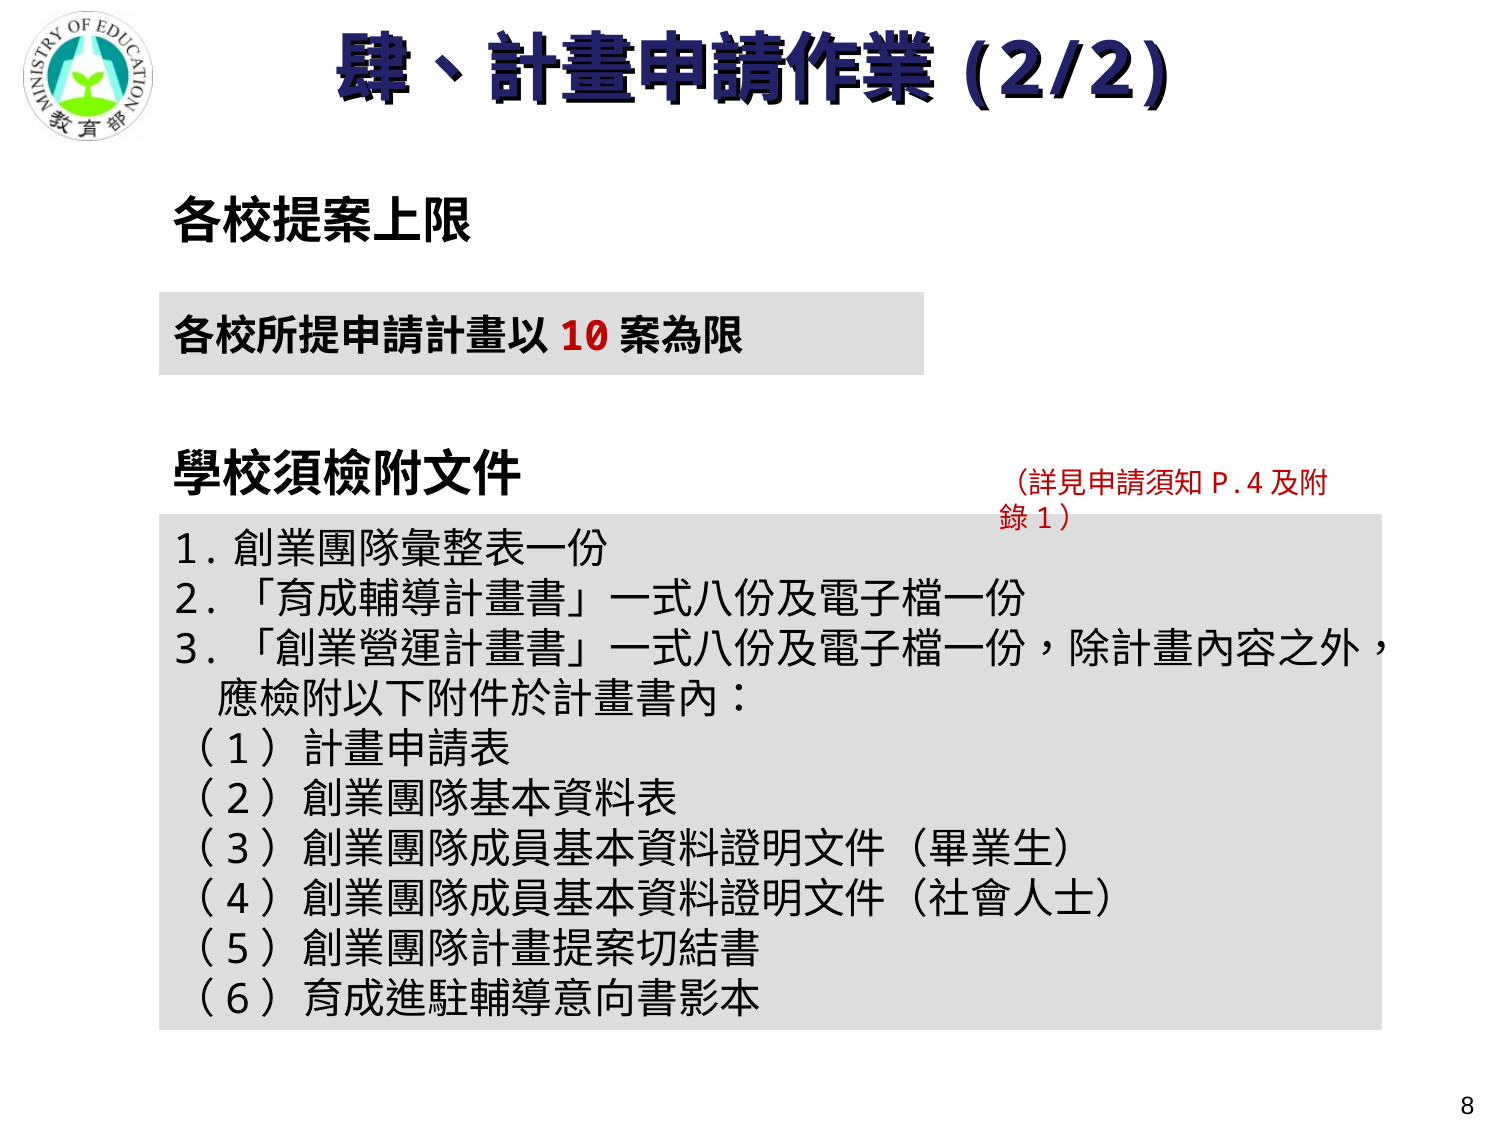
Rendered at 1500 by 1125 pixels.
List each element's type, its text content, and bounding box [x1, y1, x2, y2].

text_box 肆、計畫申請作業(2/2) [129, 12, 1383, 117]
text_box 各校所提申請計畫以10案為限 [159, 292, 924, 375]
text_box 學校須檢附文件 [158, 434, 538, 509]
text_box 1.創業團隊彙整表一份 2.「育成輔導計畫書」一式八份及電子檔一份 3.「創業營運計畫書」一式八份及電子檔一份，除計畫內容之外，應檢附以下附件於計畫書內： （1）計畫申請表 （2）創業團隊基本資料表 （3）創業團隊成員基本資料證明文件（畢業生） （4）創業團隊成員基本資料證明文件（社會人士） （5）創業團隊計畫提案切結書 （6）育成進駐輔導意向書影本 [159, 514, 1382, 1030]
text_box 各校提案上限 [158, 181, 488, 256]
text_box （詳見申請須知P.4及附錄1） [984, 457, 1372, 508]
